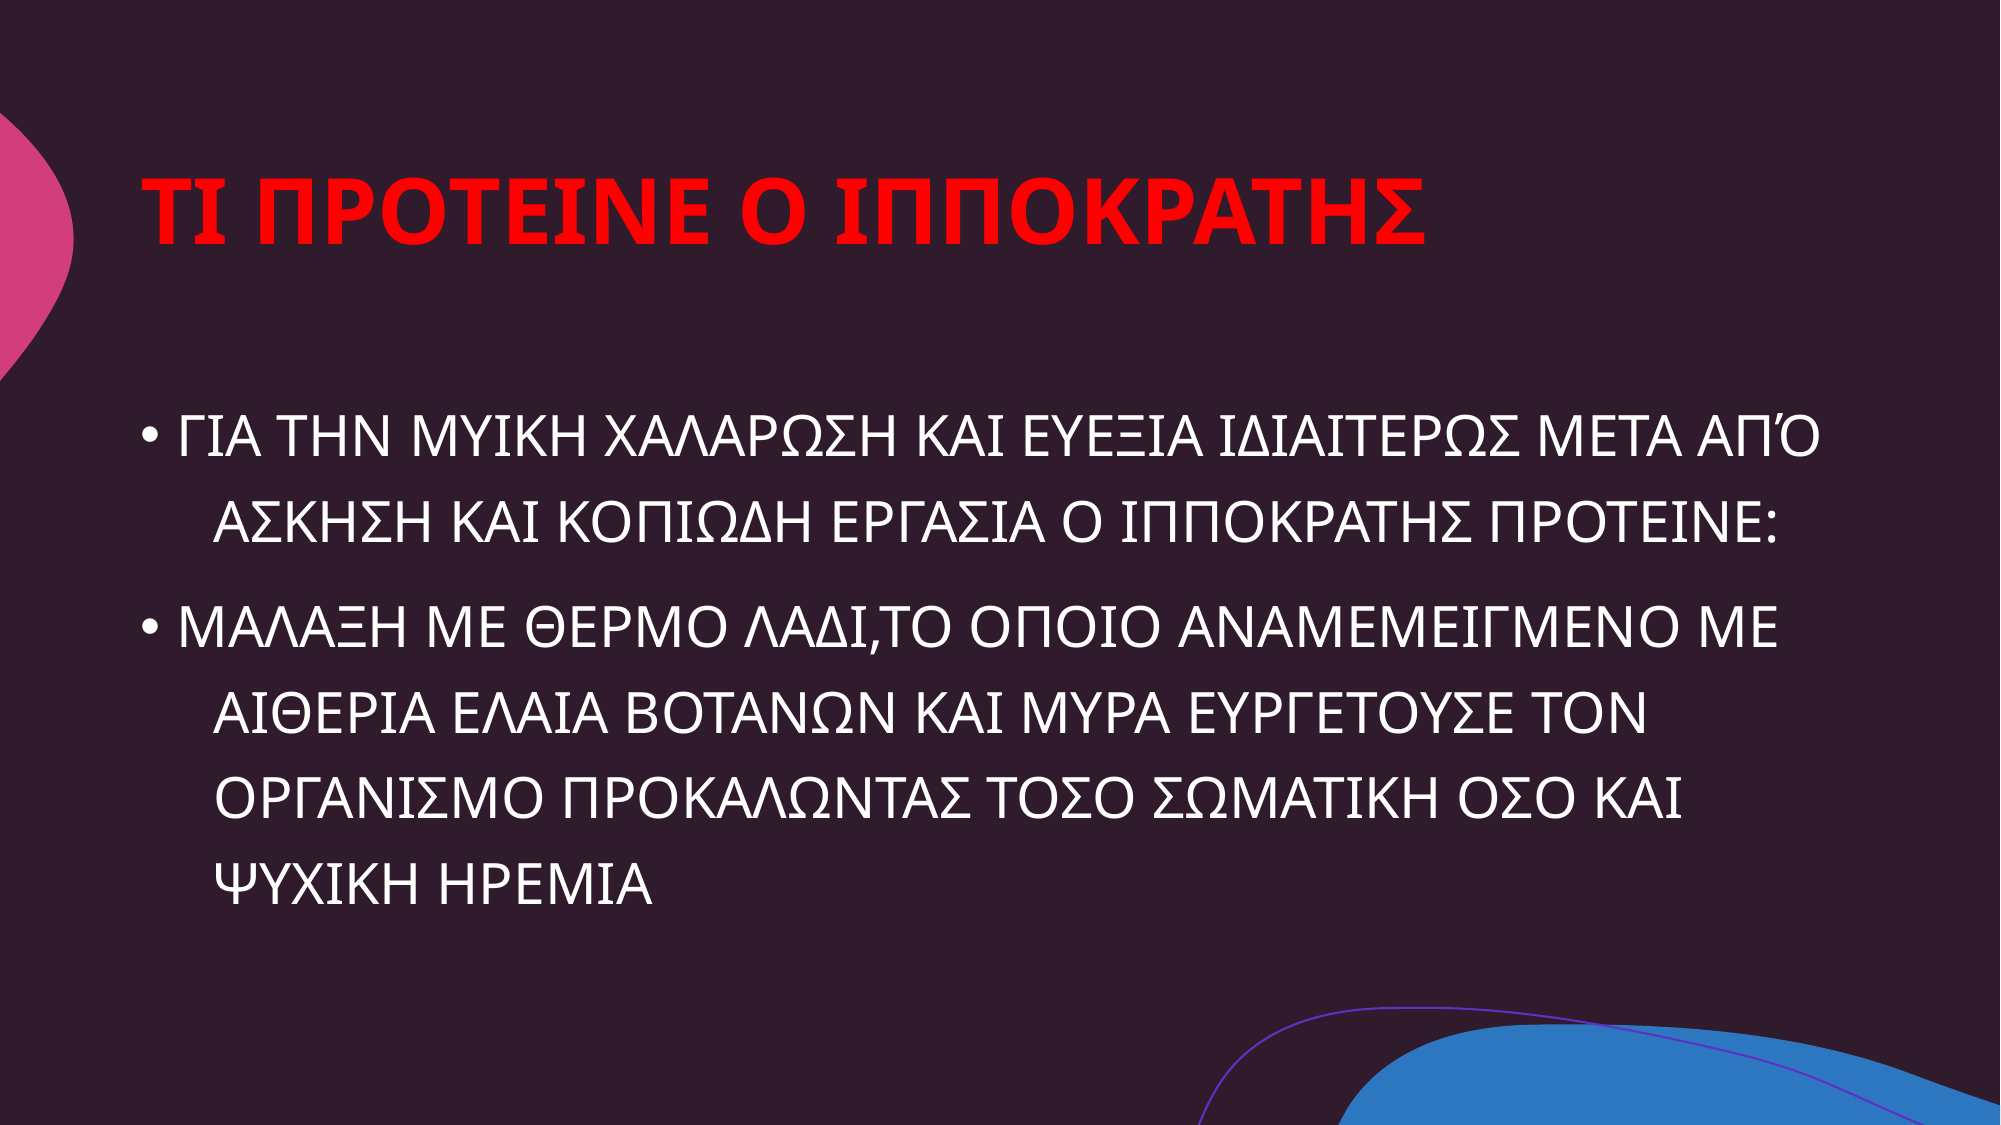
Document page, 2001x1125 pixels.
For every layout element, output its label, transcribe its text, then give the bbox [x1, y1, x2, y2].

title ΤΙ ΠΡΟΤΕΙΝΕ Ο ΙΠΠΟΚΡΑΤΗΣ [125, 123, 1498, 306]
list ΓΙΑ ΤΗΝ ΜΥΙΚΗ ΧΑΛΑΡΩΣΗ ΚΑΙ ΕΥΕΞΙΑ ΙΔΙΑΙΤΕΡΩΣ ΜΕΤΑ ΑΠΌ ΑΣΚΗΣΗ ΚΑΙ ΚΟΠΙΩΔΗ ΕΡΓΑΣΙΑ Ο ΙΠΠΟΚΡΑΤΗΣ ΠΡΟΤΕΙΝΕ: ΜΑΛΑΞΗ ΜΕ ΘΕΡΜΟ ΛΑΔΙ,ΤΟ ΟΠΟΙΟ ΑΝΑΜΕΜΕΙΓΜΕΝΟ ΜΕ ΑΙΘΕΡΙΑ ΕΛΑΙΑ ΒΟΤΑΝΩΝ ΚΑΙ ΜΥΡΑ ΕΥΡΓΕΤΟΥΣΕ ΤΟΝ ΟΡΓΑΝΙΣΜΟ ΠΡΟΚΑΛΩΝΤΑΣ ΤΟΣΟ ΣΩΜΑΤΙΚΗ ΟΣΟ ΚΑΙ ΨΥΧΙΚΗ ΗΡΕΜΙΑ [125, 375, 1876, 1002]
